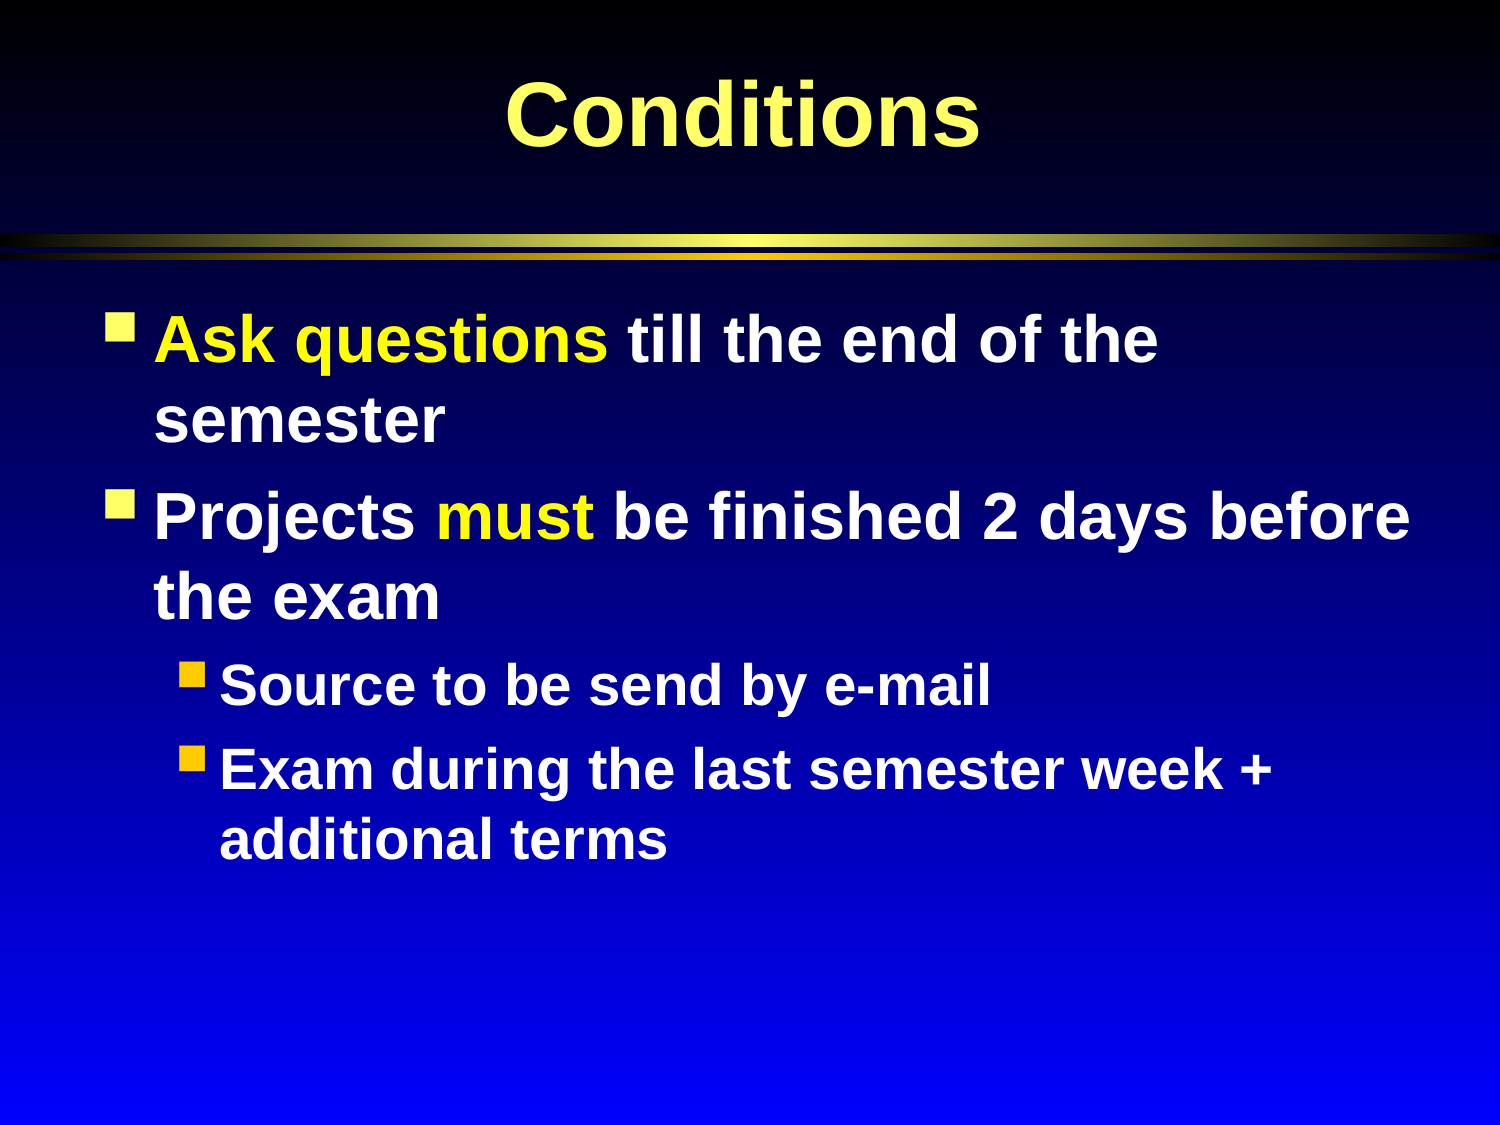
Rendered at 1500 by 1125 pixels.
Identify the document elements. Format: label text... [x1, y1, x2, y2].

list Ask questions till the end of the semester Projects must be finished 2 days before the exam Source to be send by e-mail Exam during the last semester week + additional terms [97, 297, 1441, 973]
title Conditions [99, 0, 1388, 226]
